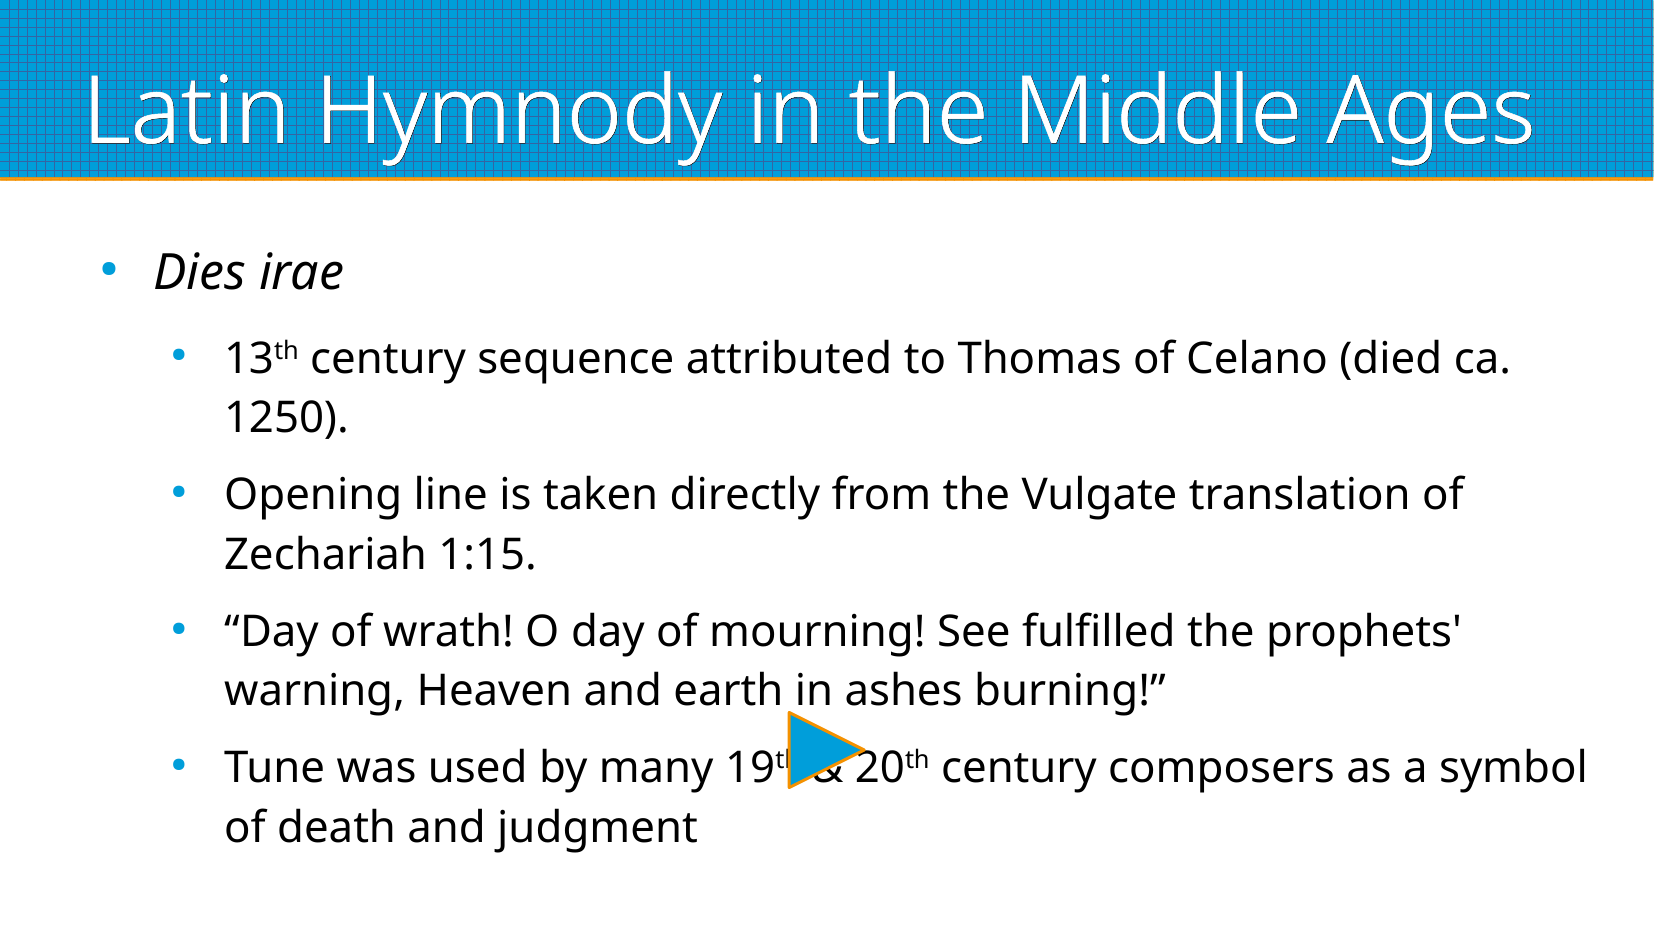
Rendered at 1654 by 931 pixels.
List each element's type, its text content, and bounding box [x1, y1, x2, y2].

text_box [789, 712, 865, 788]
list Dies irae 13th century sequence attributed to Thomas of Celano (died ca. 1250). Opening line is taken directly from the Vulgate translation of Zechariah 1:15. “Day of wrath! O day of mourning! See fulfilled the prophets' warning, Heaven and earth in ashes burning!” Tune was used by many 19th & 20th century composers as a symbol of death and judgment [82, 236, 1613, 863]
title Latin Hymnody in the Middle Ages [82, 14, 1571, 171]
